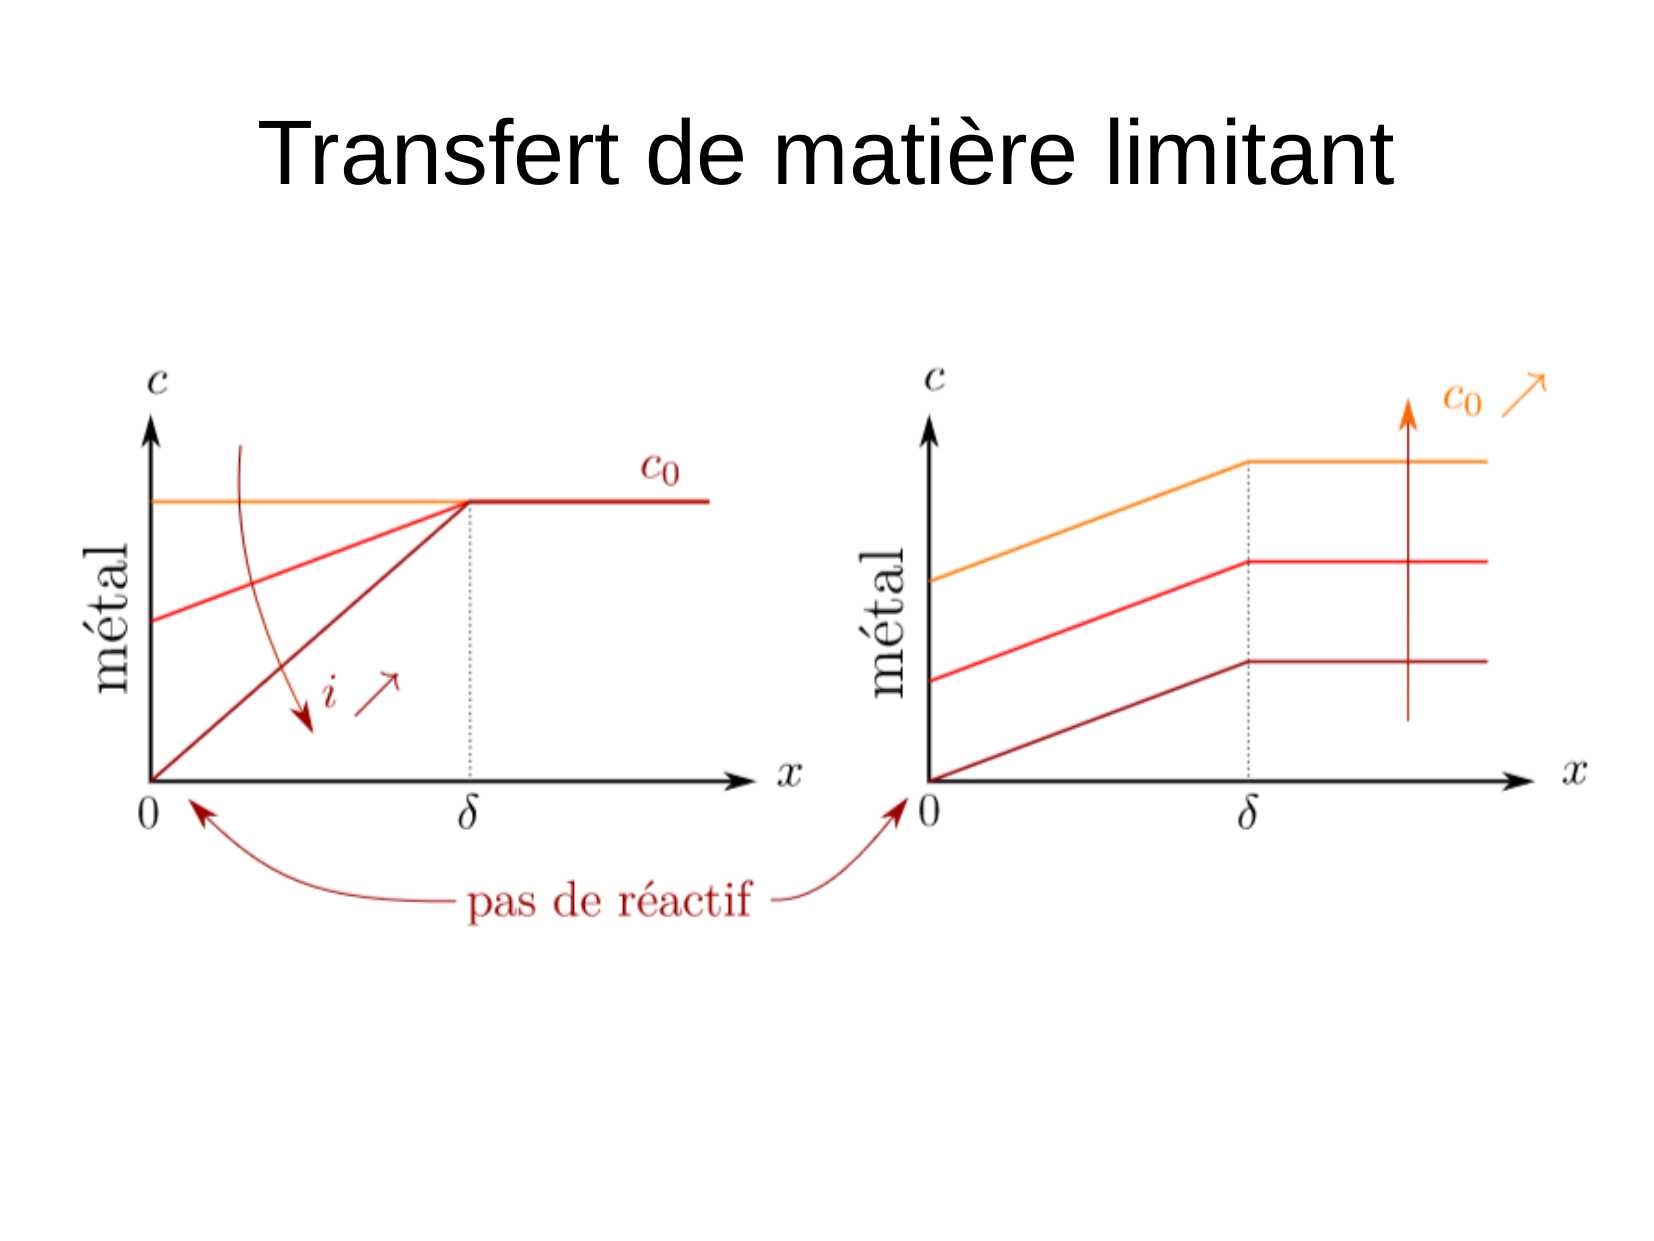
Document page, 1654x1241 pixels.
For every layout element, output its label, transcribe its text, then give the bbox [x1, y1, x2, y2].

picture [61, 342, 1619, 945]
title Transfert de matière limitant [82, 49, 1571, 257]
